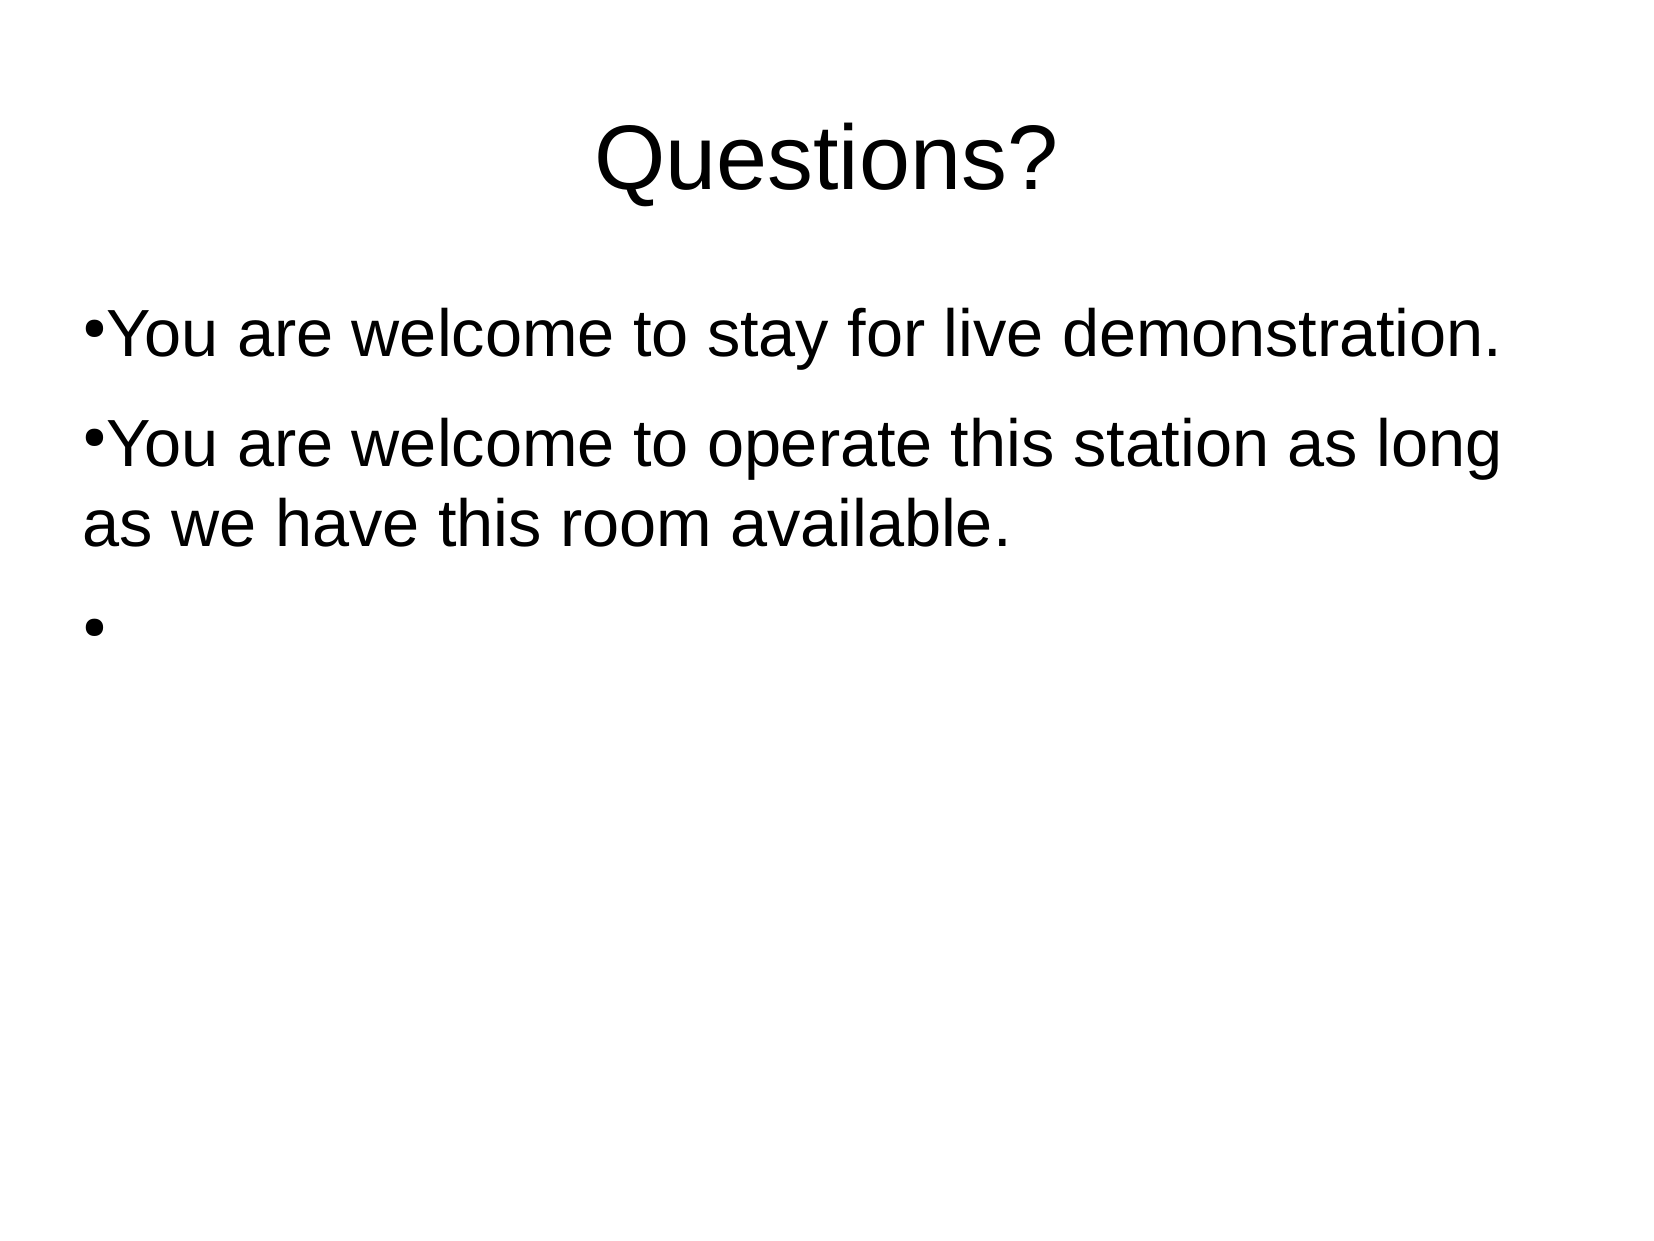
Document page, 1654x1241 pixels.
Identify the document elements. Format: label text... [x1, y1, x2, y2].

list You are welcome to stay for live demonstration. You are welcome to operate this station as long as we have this room available. [82, 290, 1571, 1010]
title Questions? [82, 49, 1571, 257]
